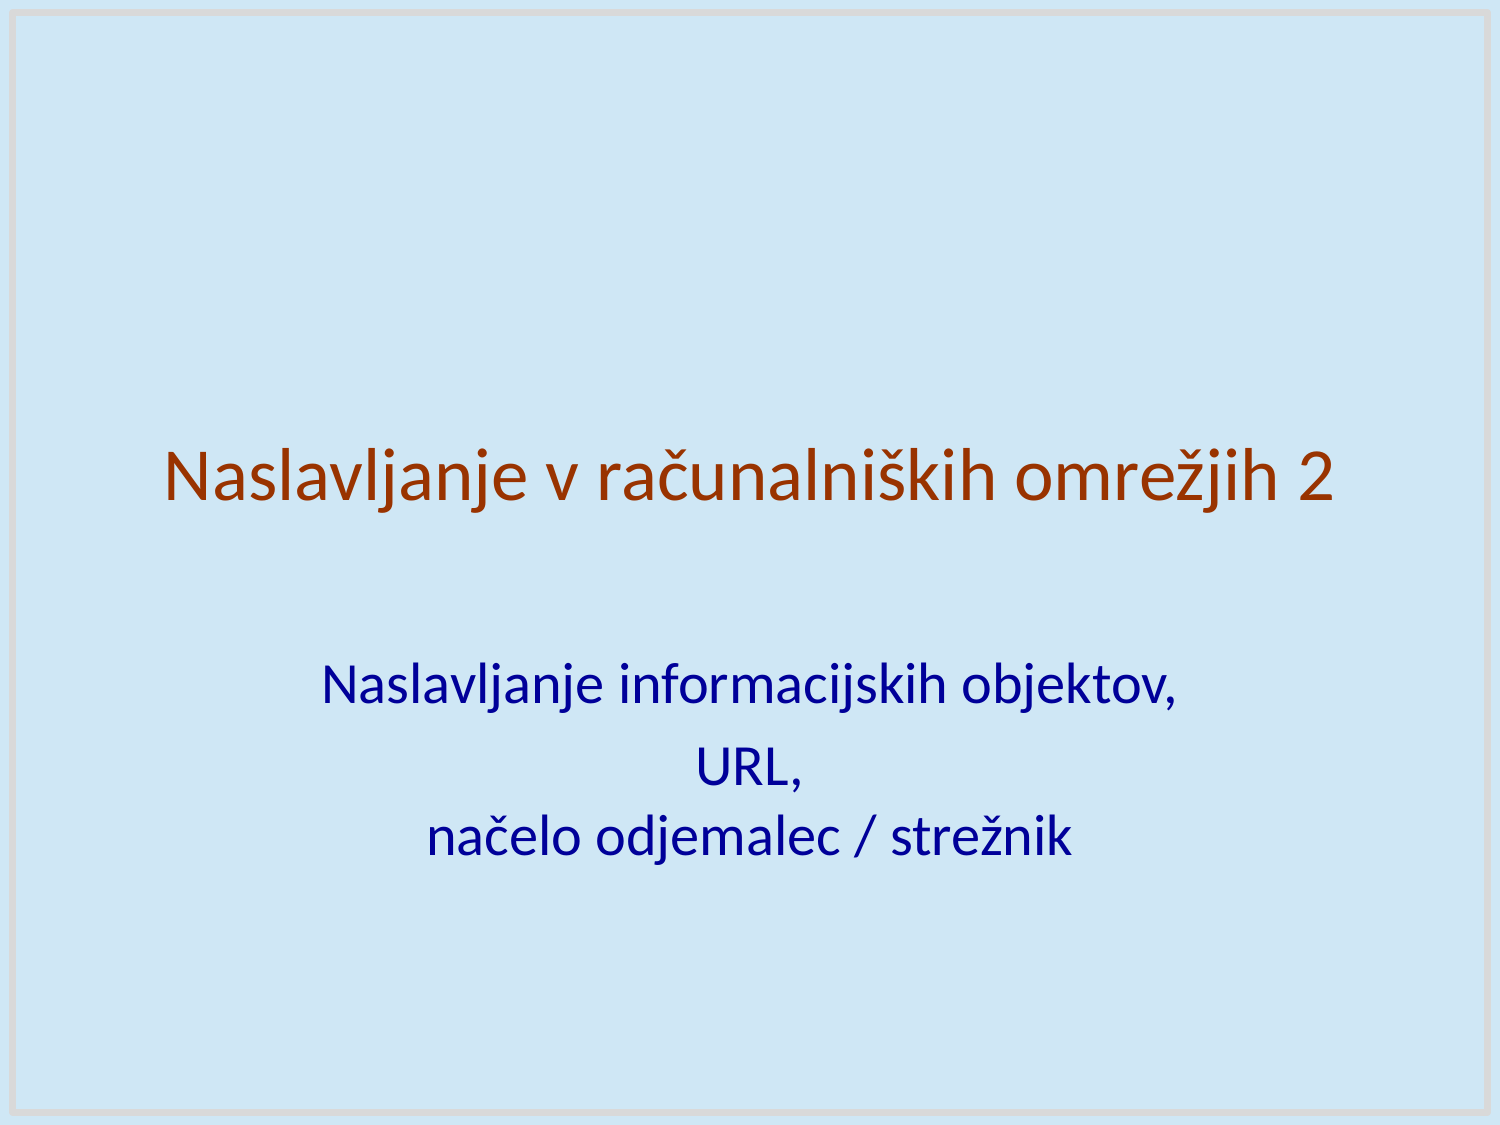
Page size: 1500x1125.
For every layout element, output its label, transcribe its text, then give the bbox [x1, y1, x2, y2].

text_box Naslavljanje informacijskih objektov, URL, načelo odjemalec / strežnik [224, 637, 1275, 925]
text_box Naslavljanje v računalniških omrežjih 2 [112, 349, 1388, 591]
